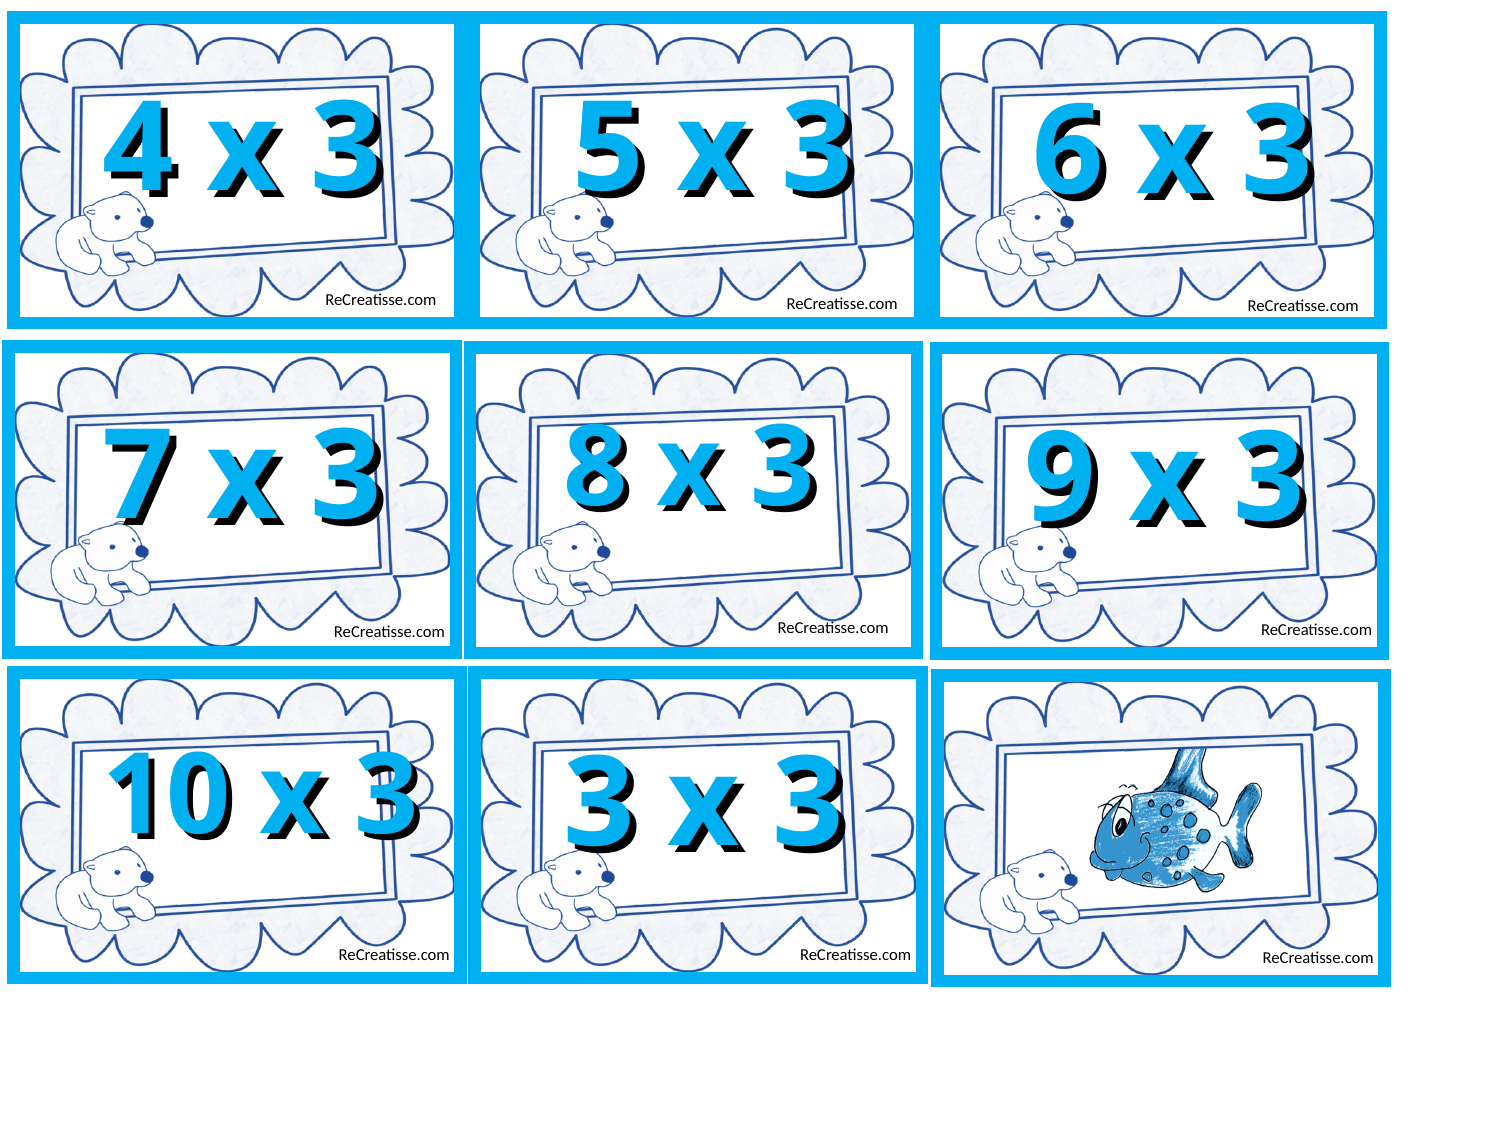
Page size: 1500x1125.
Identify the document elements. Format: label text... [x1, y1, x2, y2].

text_box 4 x 3 [87, 58, 398, 223]
text_box 6 x 3 [1018, 61, 1328, 226]
text_box ReCreatisse.com [1233, 287, 1374, 322]
text_box ReCreatisse.com [1248, 939, 1389, 974]
picture [482, 680, 915, 971]
text_box ReCreatisse.com [763, 609, 904, 644]
text_box 7 x 3 [87, 386, 398, 551]
picture [16, 354, 449, 645]
text_box ReCreatisse.com [785, 936, 927, 972]
picture [941, 25, 1373, 316]
text_box 9 x 3 [1009, 388, 1320, 553]
picture [945, 683, 1377, 974]
text_box 8 x 3 [548, 386, 830, 536]
picture [21, 680, 453, 971]
picture [481, 25, 913, 316]
text_box ReCreatisse.com [311, 281, 452, 316]
picture [943, 355, 1376, 646]
text_box 5 x 3 [558, 58, 868, 223]
text_box ReCreatisse.com [772, 286, 913, 321]
picture [477, 355, 910, 646]
text_box ReCreatisse.com [319, 613, 461, 648]
text_box ReCreatisse.com [324, 936, 465, 972]
text_box 3 x 3 [548, 713, 859, 878]
text_box 10 x 3 [87, 713, 434, 863]
text_box ReCreatisse.com [1246, 612, 1388, 647]
picture [21, 25, 453, 316]
